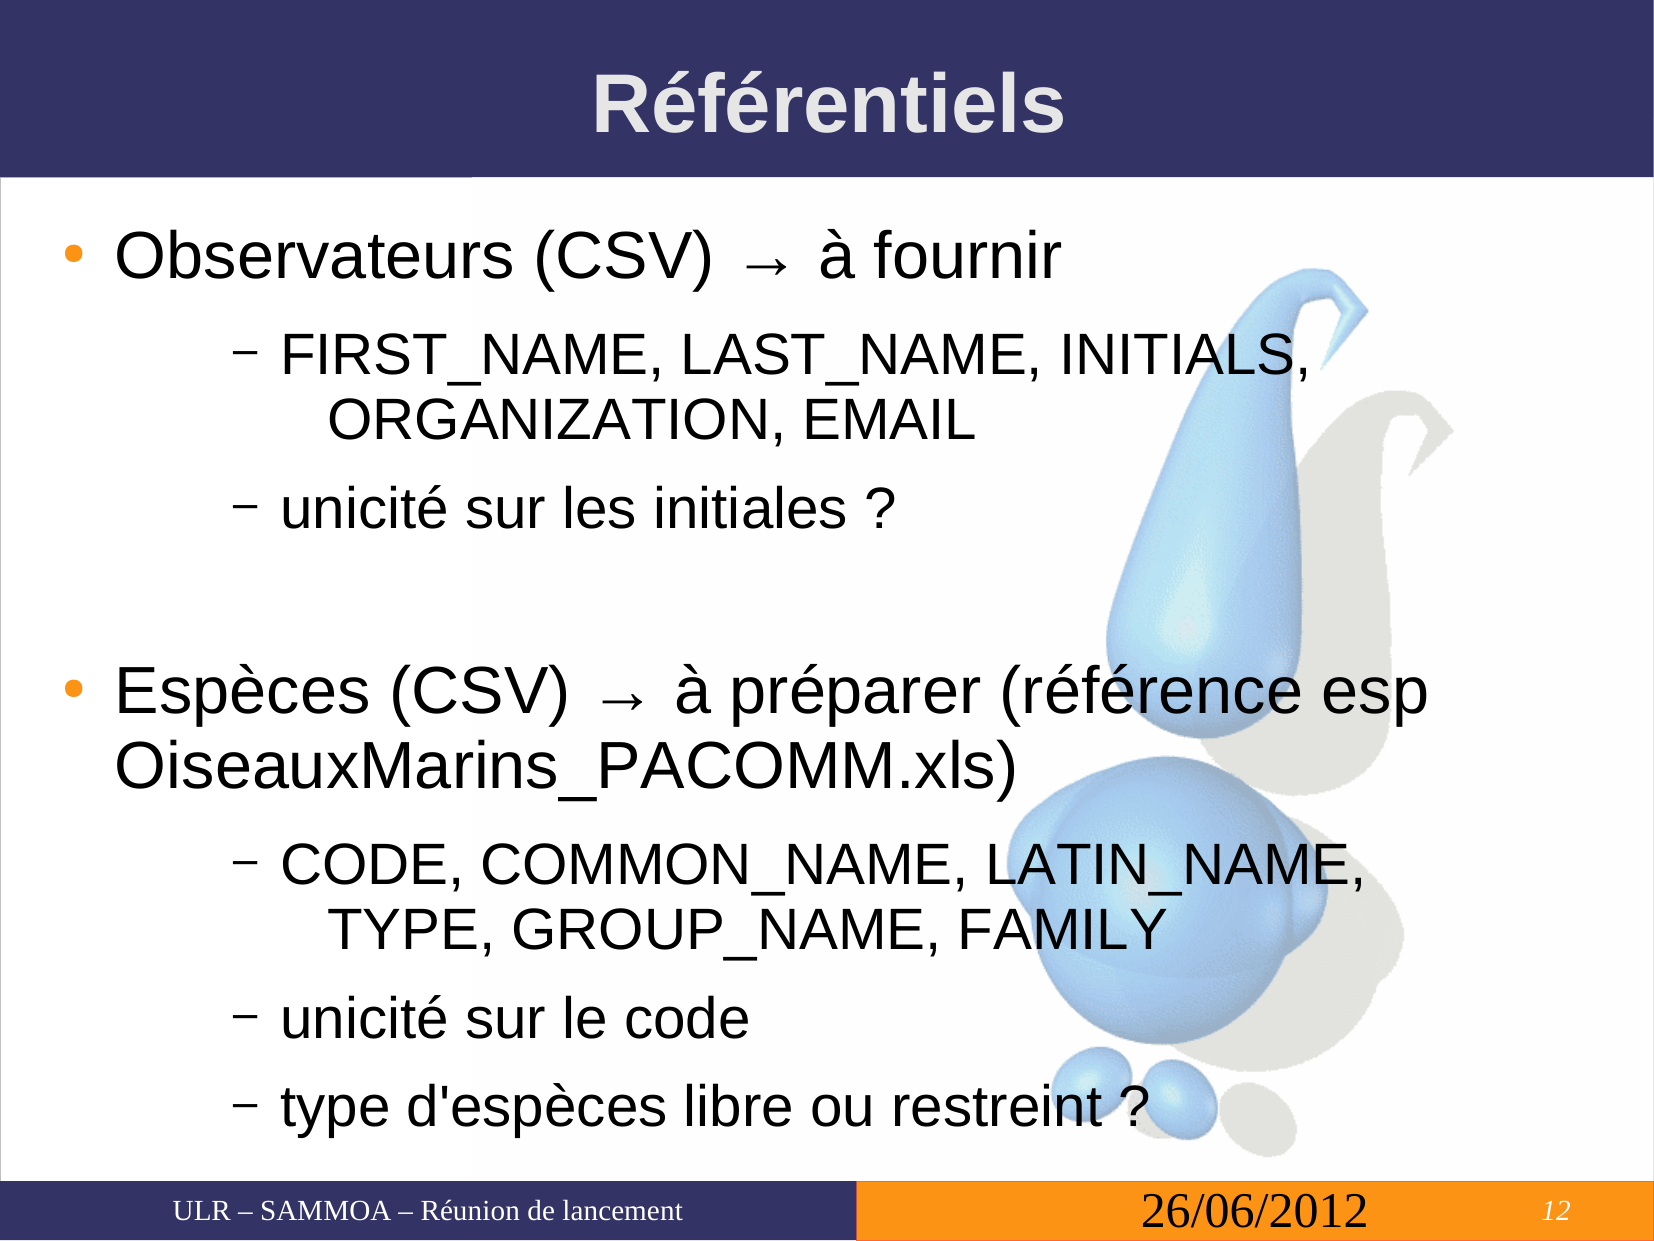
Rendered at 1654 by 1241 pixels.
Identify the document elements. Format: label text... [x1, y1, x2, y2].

picture [472, 178, 1654, 1181]
title Référentiels [123, 0, 1536, 208]
list Observateurs (CSV) → à fournir FIRST_NAME, LAST_NAME, INITIALS, ORGANIZATION, EMAIL unicité sur les initiales ? Espèces (CSV) → à préparer (référence esp OiseauxMarins_PACOMM.xls) CODE, COMMON_NAME, LATIN_NAME, TYPE, GROUP_NAME, FAMILY unicité sur le code type d'espèces libre ou restreint ? [44, 217, 1550, 1150]
